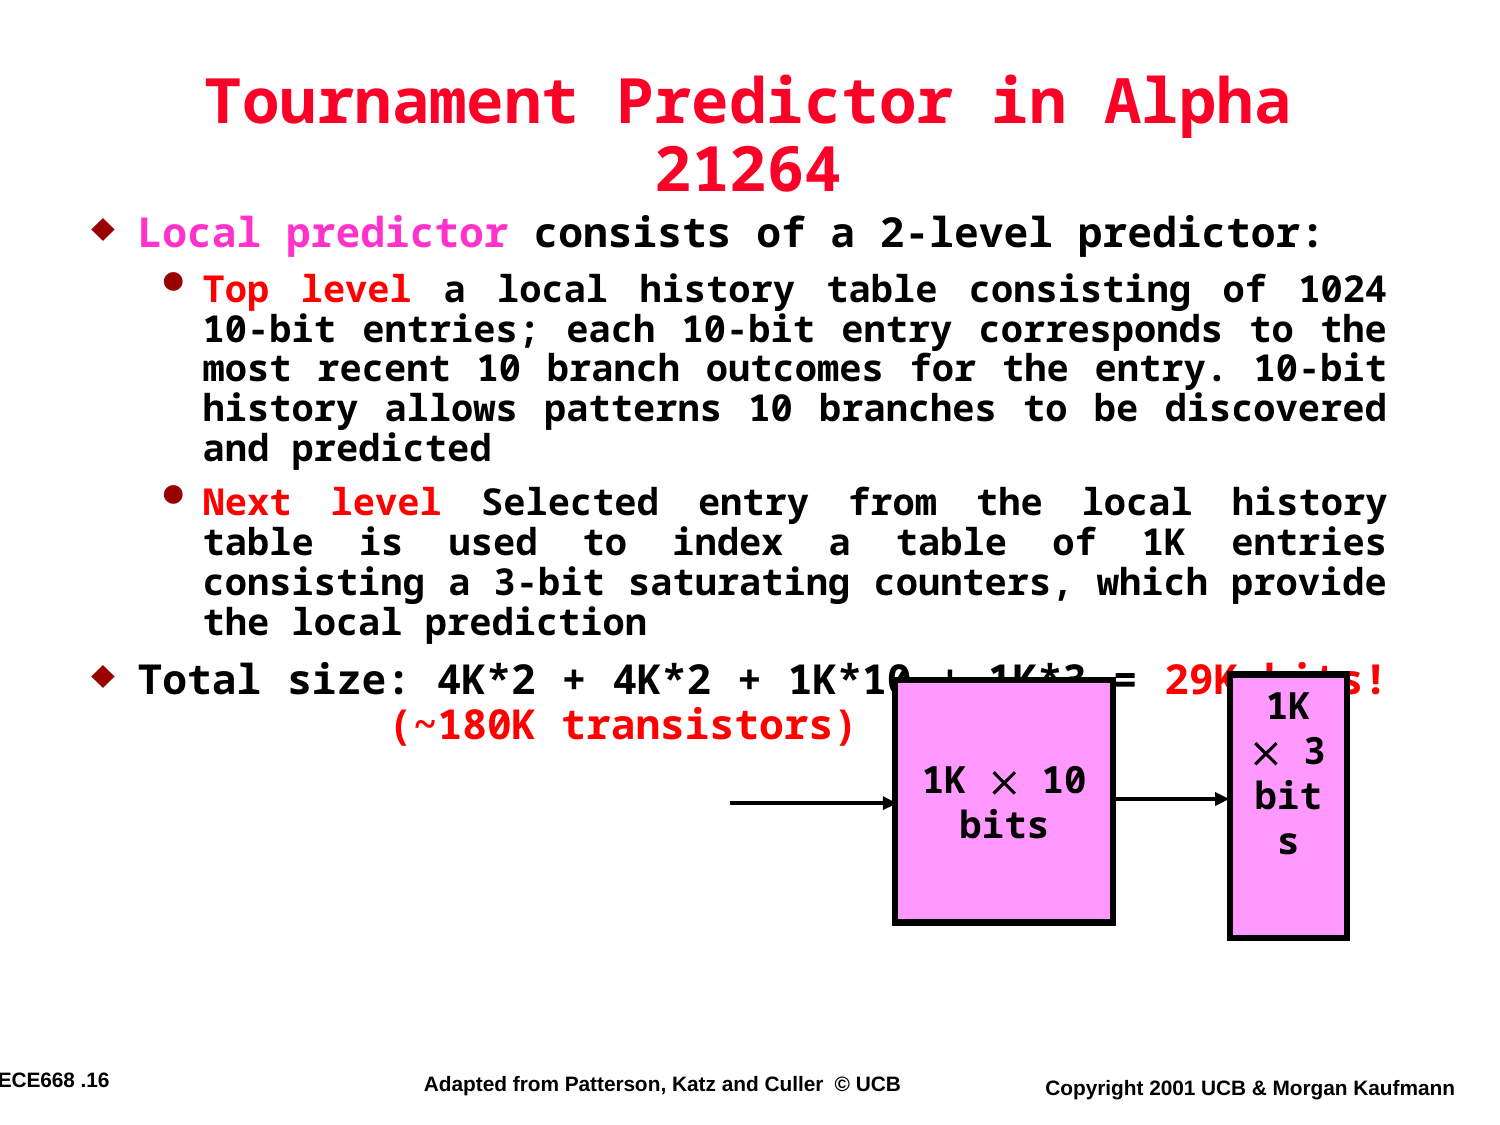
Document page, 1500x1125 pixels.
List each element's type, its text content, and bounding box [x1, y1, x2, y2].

text_box 1K  3 bits [1229, 674, 1348, 939]
list Local predictor consists of a 2-level predictor: Top level a local history table consisting of 1024 10-bit entries; each 10-bit entry corresponds to the most recent 10 branch outcomes for the entry. 10-bit history allows patterns 10 branches to be discovered and predicted Next level Selected entry from the local history table is used to index a table of 1K entries consisting a 3-bit saturating counters, which provide the local prediction Total size: 4K*2 + 4K*2 + 1K*10 + 1K*3 = 29K bits! (~180K transistors) [76, 204, 1404, 762]
text_box 1K  10 bits [895, 680, 1114, 923]
title Tournament Predictor in Alpha 21264 [160, 62, 1336, 204]
